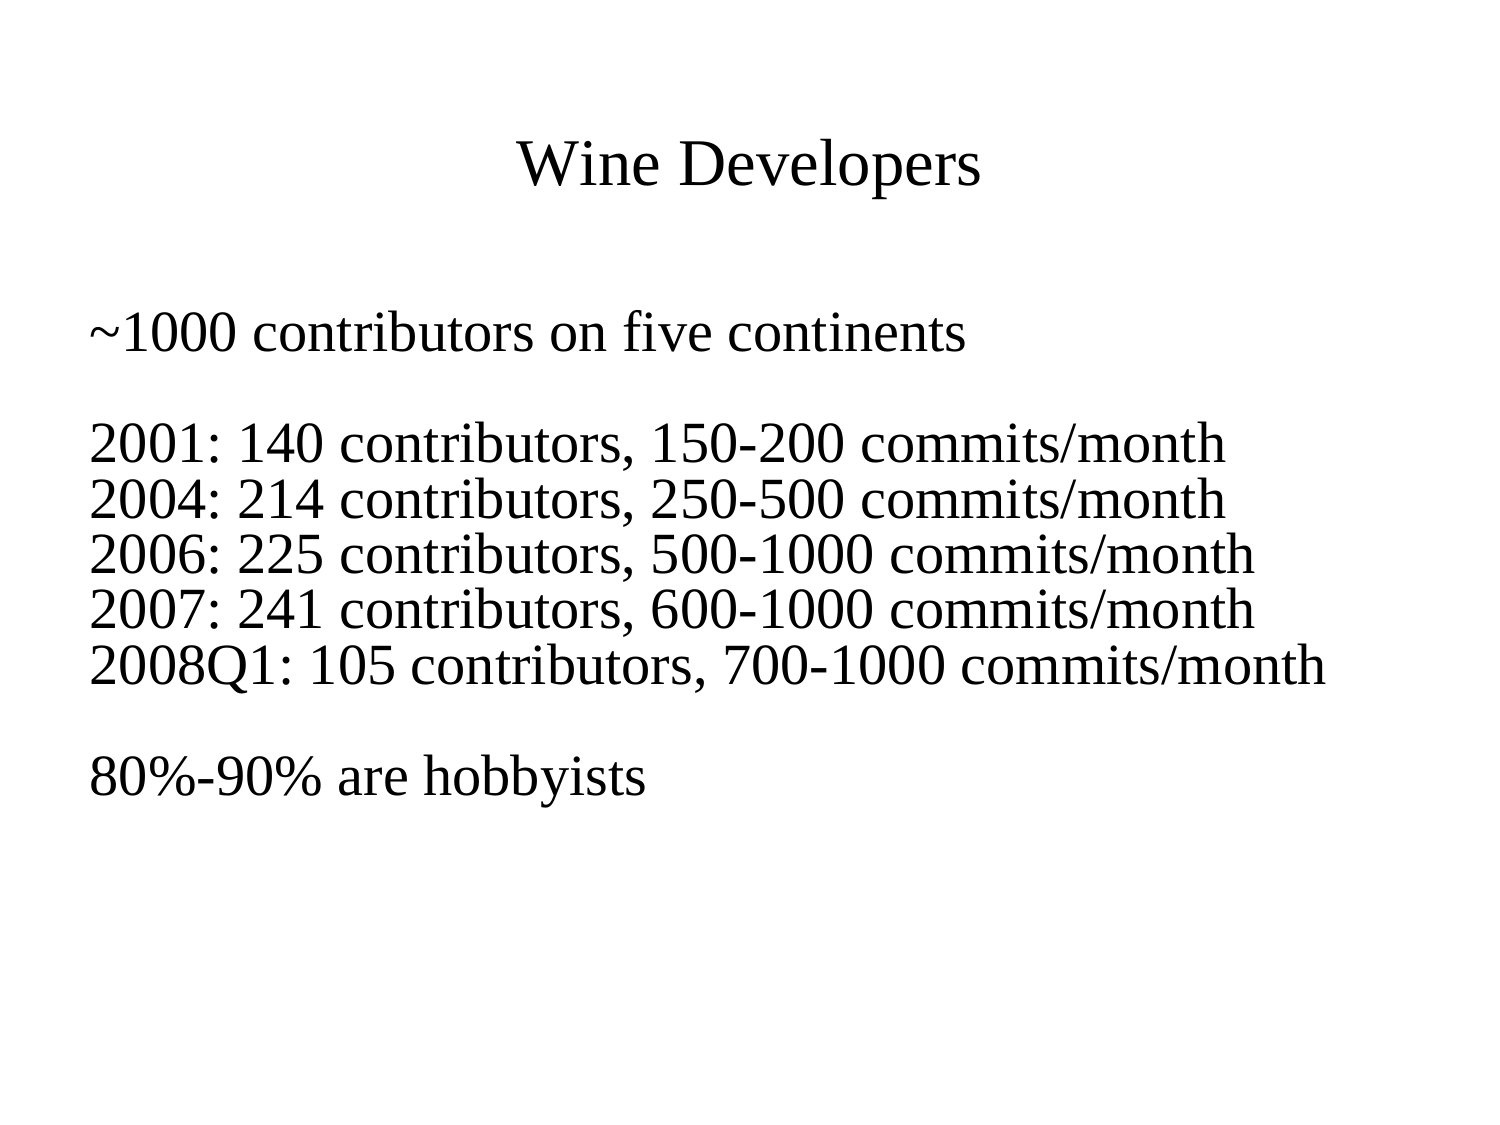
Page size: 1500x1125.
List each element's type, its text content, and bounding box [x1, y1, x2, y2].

text_box ~1000 contributors on five continents 2001: 140 contributors, 150-200 commits/month 2004: 214 contributors, 250-500 commits/month 2006: 225 contributors, 500-1000 commits/month 2007: 241 contributors, 600-1000 commits/month 2008Q1: 105 contributors, 700-1000 commits/month 80%-90% are hobbyists [74, 299, 1388, 1013]
title Wine Developers [112, 99, 1388, 226]
chart [487, 501, 1021, 627]
